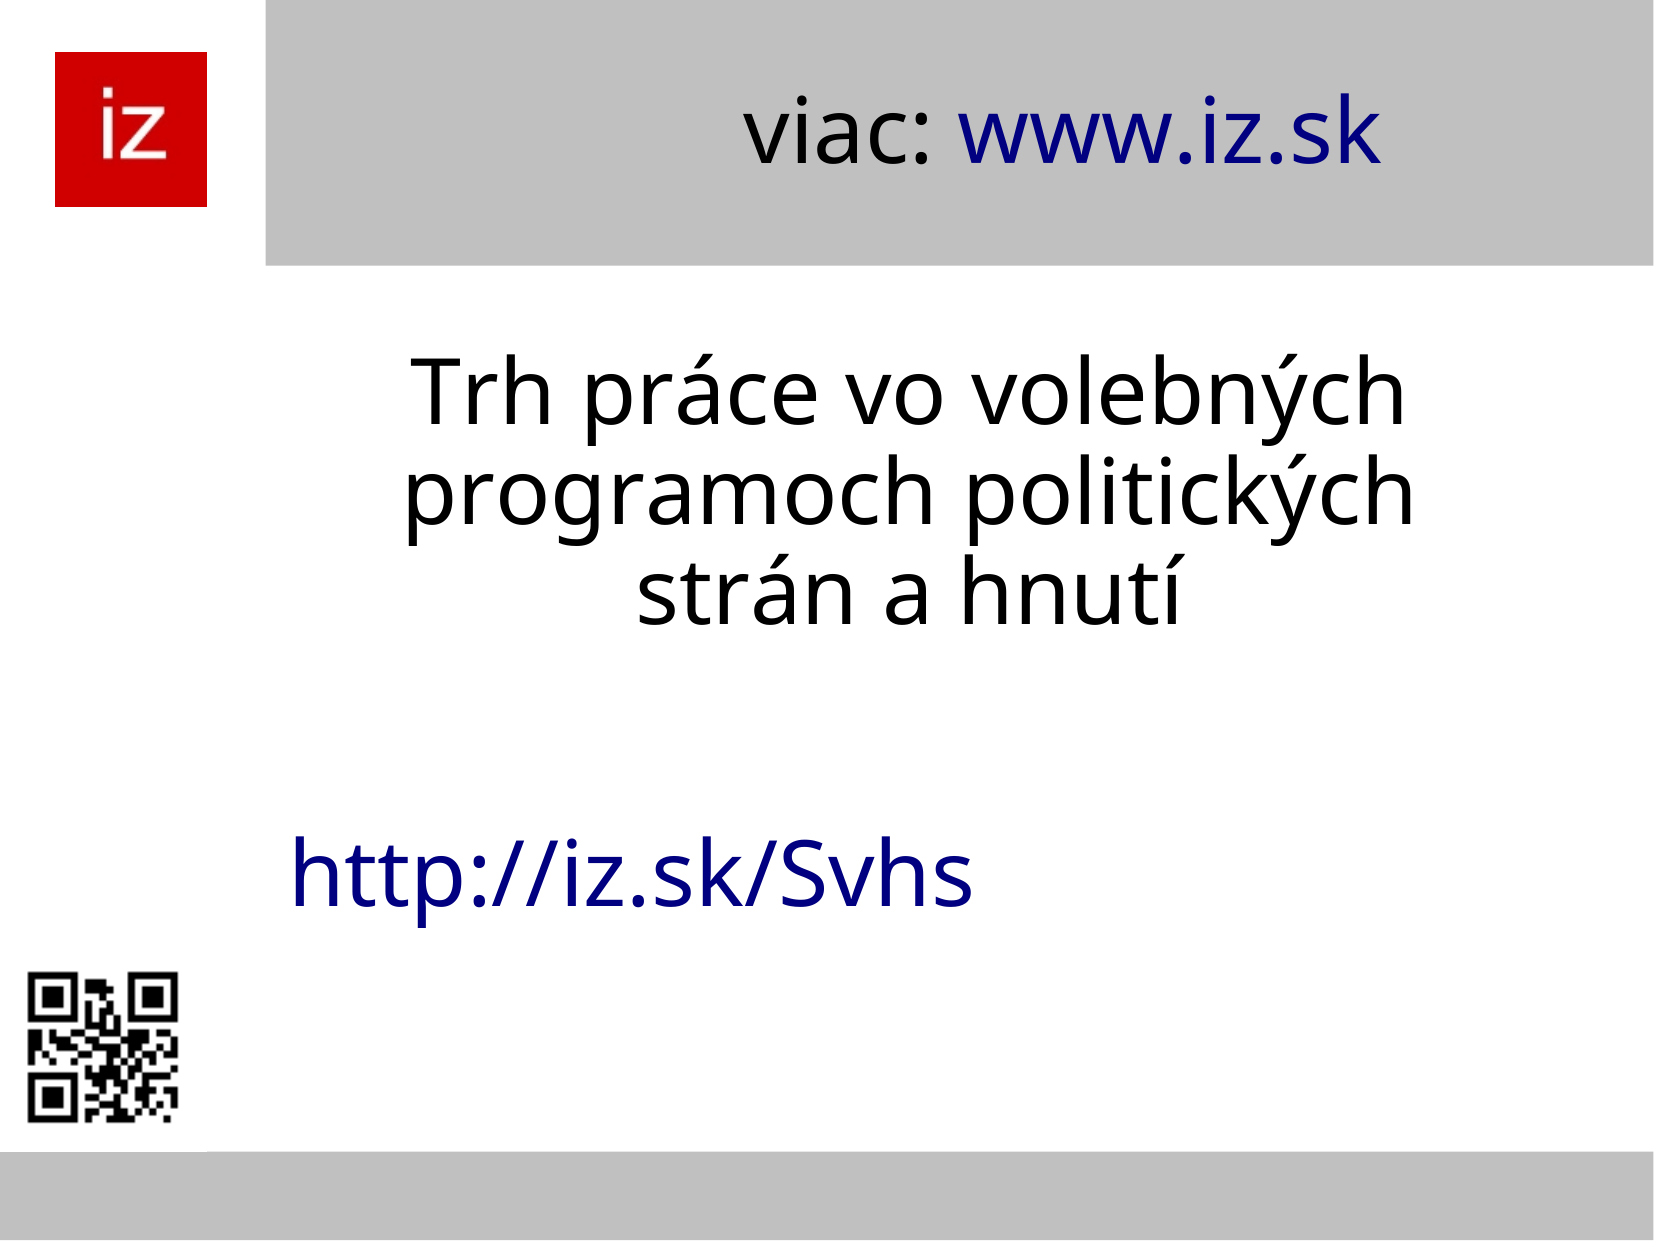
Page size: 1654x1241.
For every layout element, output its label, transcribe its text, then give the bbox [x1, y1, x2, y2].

title viac: www.iz.sk [561, 29, 1565, 237]
list Trh práce vo volebných programoch politických strán a hnutí http://iz.sk/Svhs [121, 344, 1533, 1126]
picture [0, 944, 207, 1152]
picture [55, 52, 207, 207]
